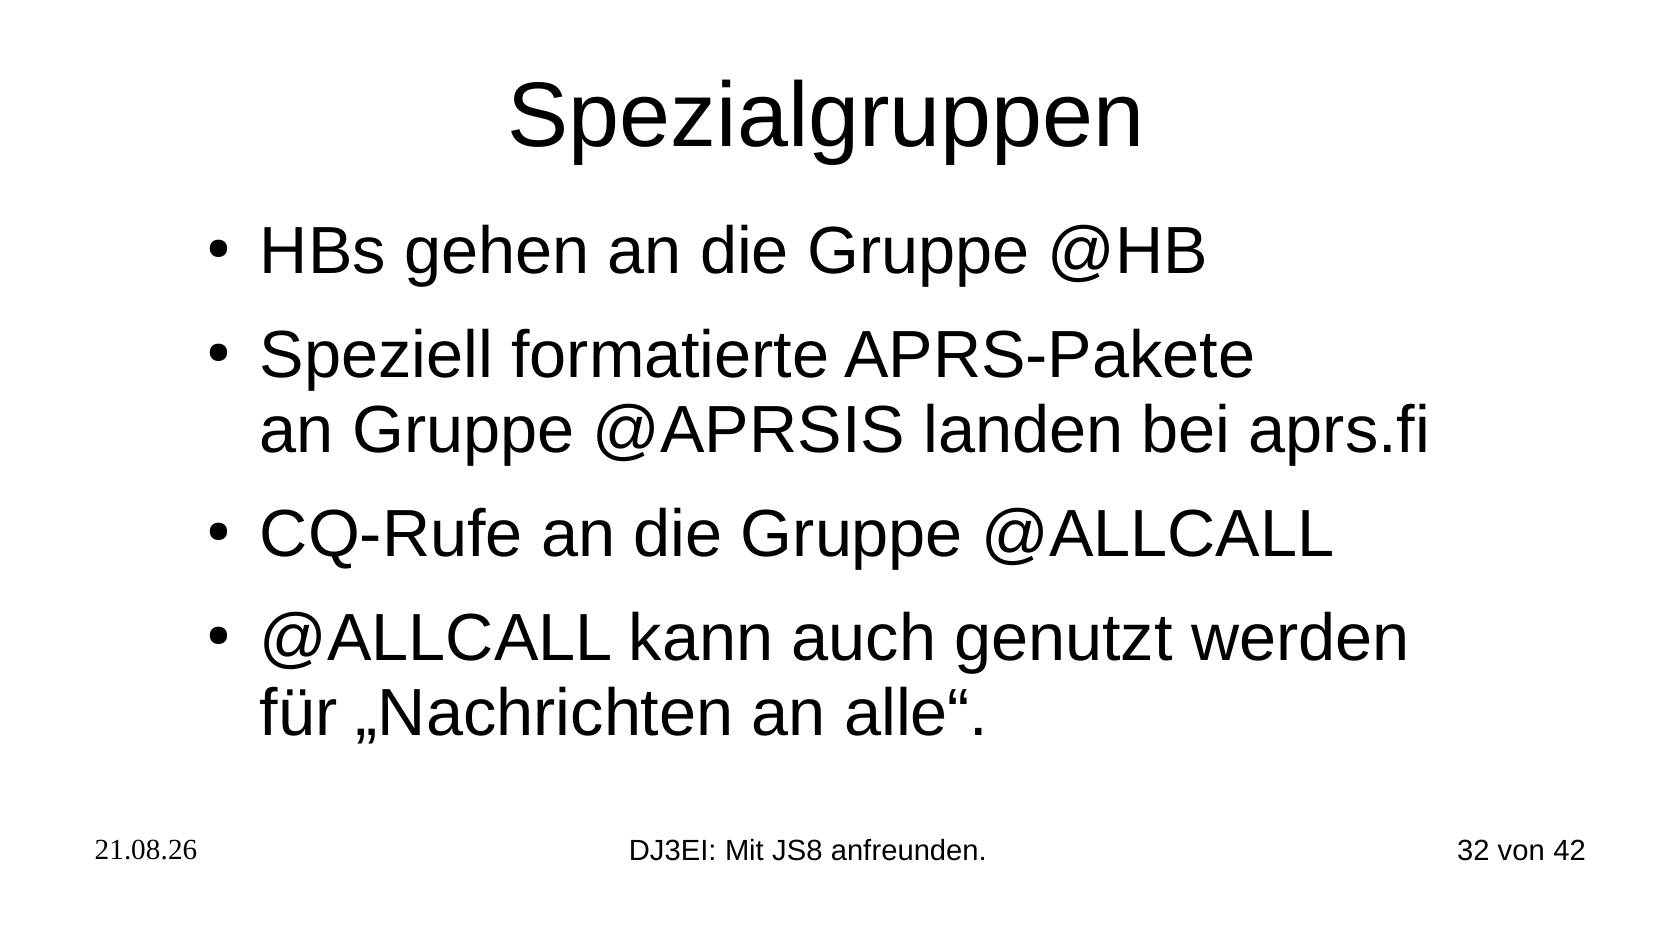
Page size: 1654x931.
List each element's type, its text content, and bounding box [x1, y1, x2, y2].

list HBs gehen an die Gruppe @HB Speziell formatierte APRS-Pakete an Gruppe @APRSIS landen bei aprs.fi CQ-Rufe an die Gruppe @ALLCALL @ALLCALL kann auch genutzt werden für „Nachrichten an alle“. [188, 212, 1536, 753]
title Spezialgruppen [82, 37, 1571, 193]
